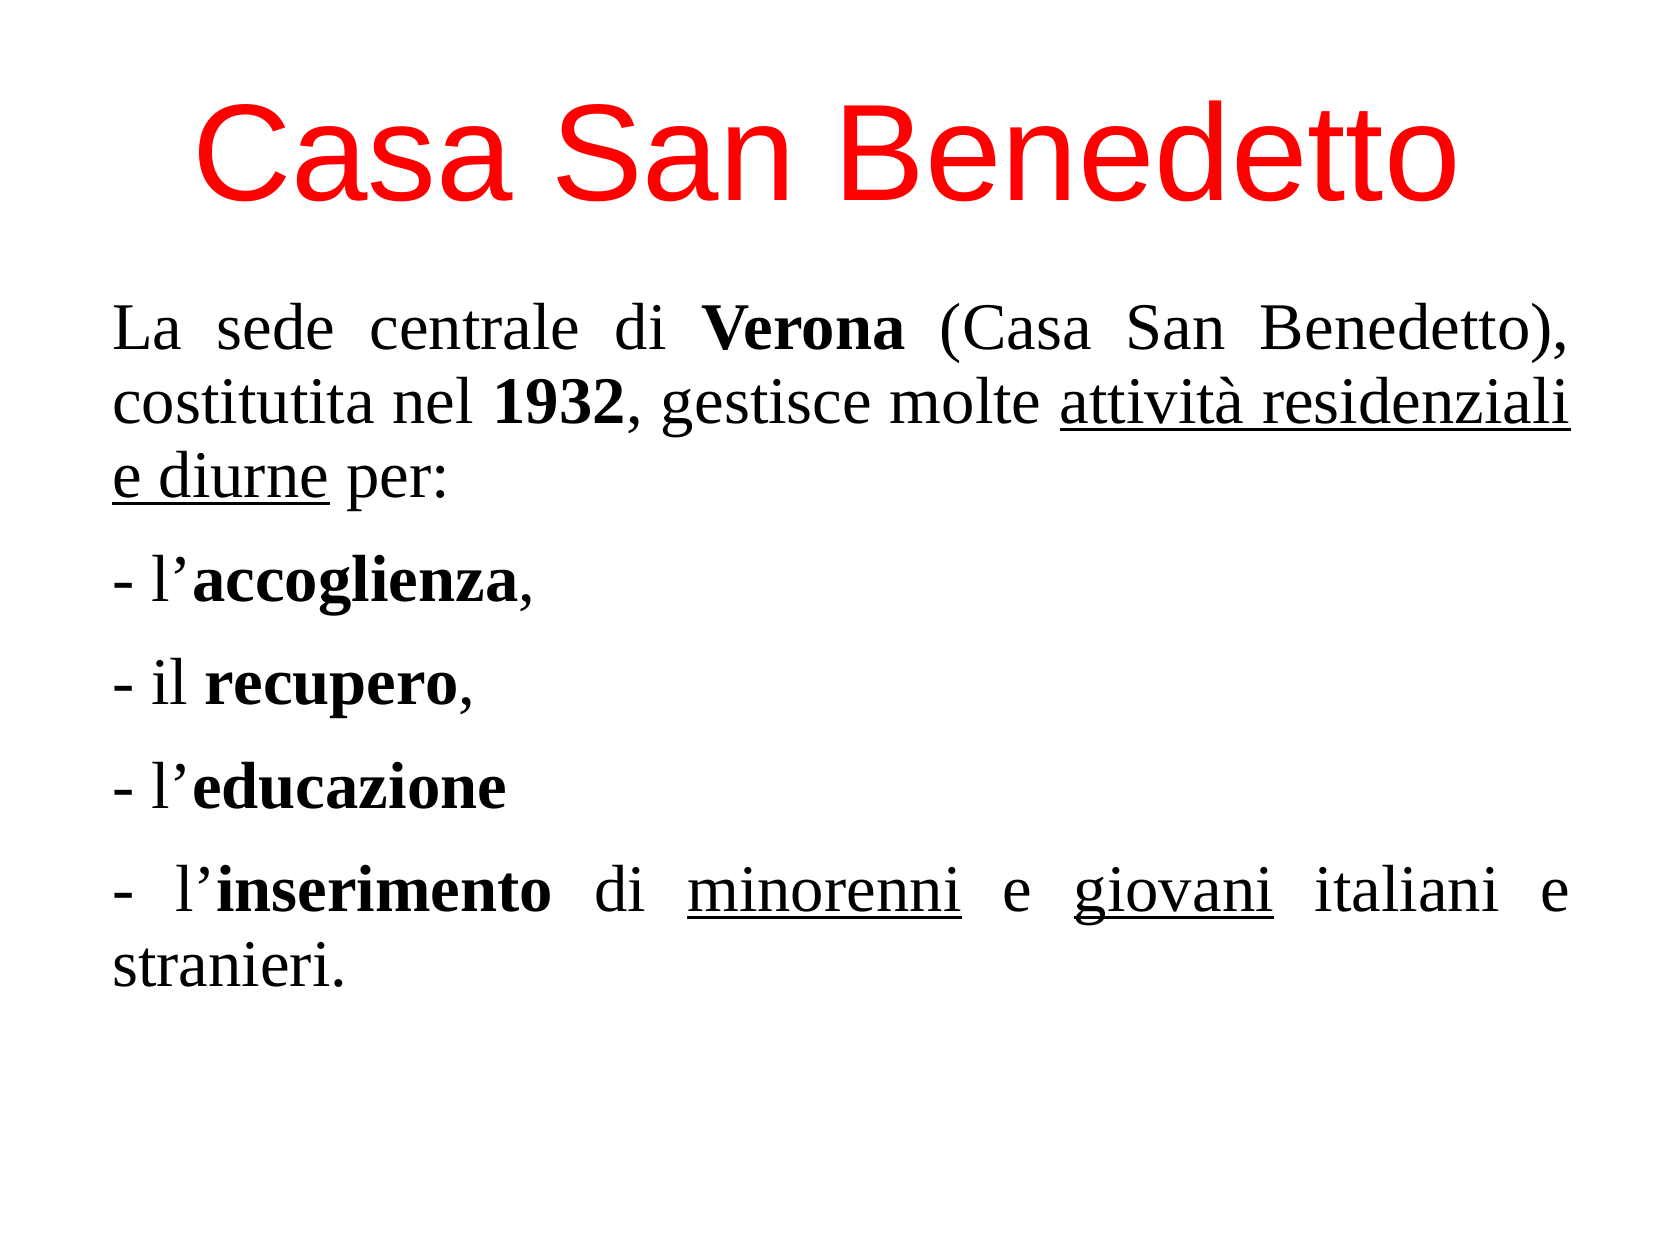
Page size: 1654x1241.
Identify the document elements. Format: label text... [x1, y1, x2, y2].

title Casa San Benedetto [82, 49, 1571, 257]
list La sede centrale di Verona (Casa San Benedetto), costitutita nel 1932, gestisce molte attività residenziali e diurne per: - l’accoglienza, - il recupero, - l’educazione - l’inserimento di minorenni e giovani italiani e stranieri. [82, 290, 1571, 1109]
